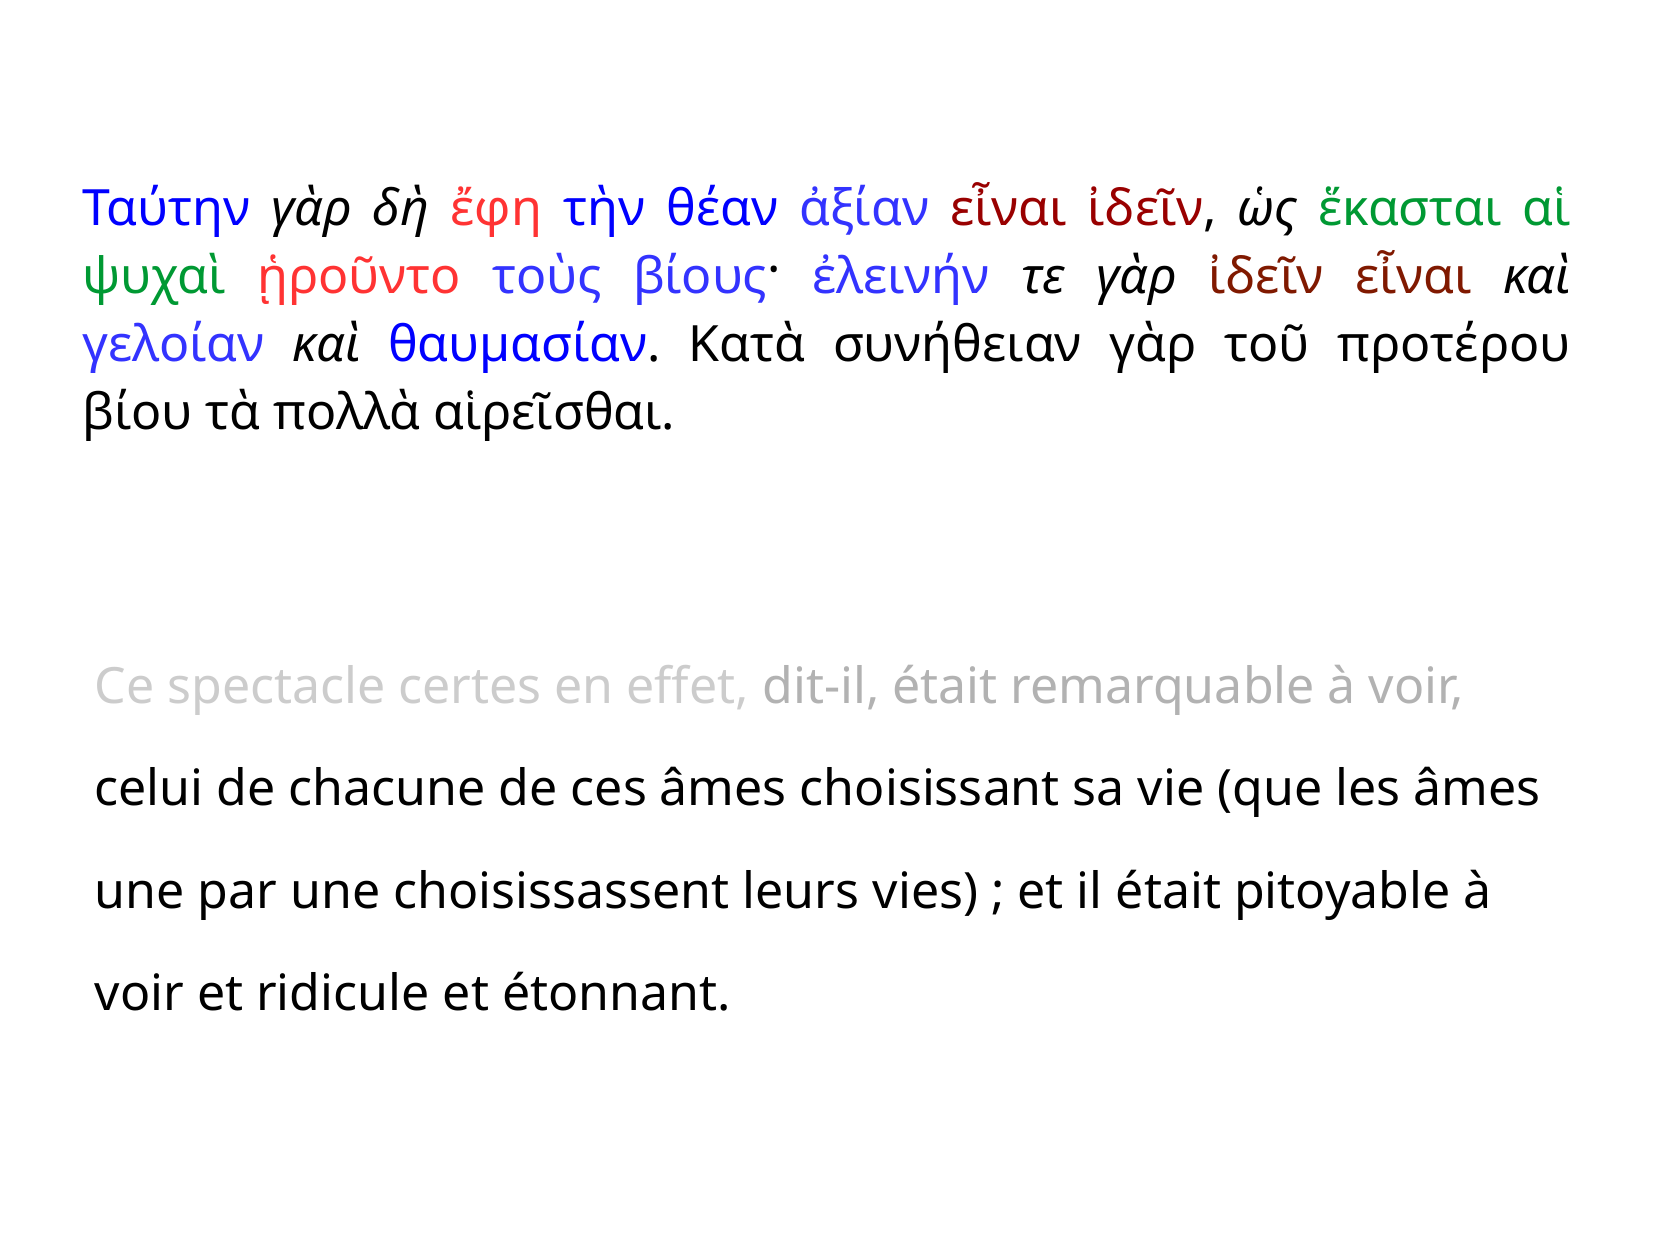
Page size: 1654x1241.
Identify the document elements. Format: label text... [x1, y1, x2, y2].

title Ταύτην γὰρ δὴ ἔφη τὴν θέαν ἀξίαν εἶναι ἰδεῖν, ὡς ἕκασται αἱ ψυχαὶ ᾑροῦντο τοὺς βίους· ἐλεινήν τε γὰρ ἰδεῖν εἶναι καὶ γελοίαν καὶ θαυμασίαν. Κατὰ συνήθειαν γὰρ τοῦ προτέρου βίου τὰ πολλὰ αἱρεῖσθαι. [82, 49, 1571, 567]
list Ce spectacle certes en effet, dit-il, était remarquable à voir, celui de chacune de ces âmes choisissant sa vie (que les âmes une par une choisissassent leurs vies) ; et il était pitoyable à voir et ridicule et étonnant. [94, 615, 1583, 1146]
